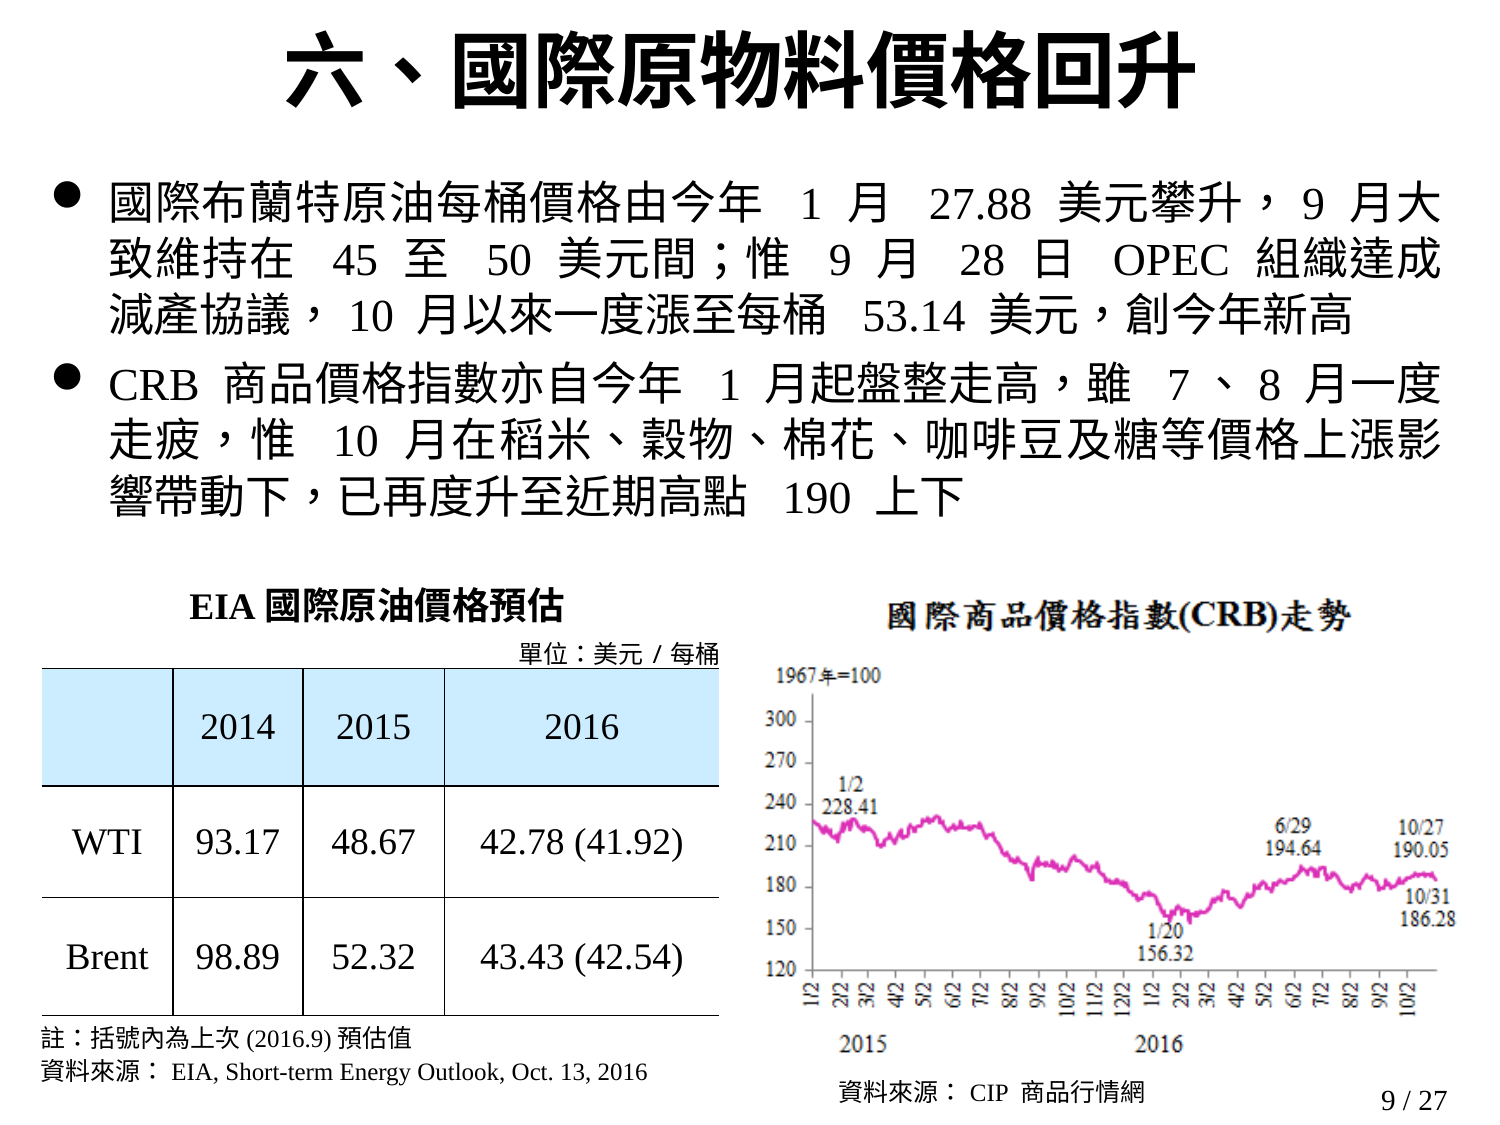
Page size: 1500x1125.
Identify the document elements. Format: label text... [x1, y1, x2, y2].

text_box 單位：美元/每桶 [504, 631, 739, 677]
text_box 註：括號內為上次(2016.9)預估值 資料來源：EIA, Short-term Energy Outlook, Oct. 13, 2016 [25, 1011, 684, 1093]
table_cell 93.17 [174, 787, 302, 897]
table_cell 42.78 (41.92) [445, 787, 719, 897]
text_box 國際布蘭特原油每桶價格由今年 1 月 27.88 美元攀升，9 月大致維持在 45 至 50 美元間；惟 9 月 28 日 OPEC 組織達成減產協議，10 月以來一度漲至每桶 53.14 美元，創今年新高 CRB 商品價格指數亦自今年 1 月起盤整走高，雖 7、8 月一度走疲，惟 10 月在稻米、穀物、棉花、咖啡豆及糖等價格上漲影響帶動下，已再度升至近期高點 190 上下 [35, 164, 1457, 530]
table_header 2014 [174, 669, 302, 785]
table_cell 43.43 (42.54) [445, 898, 719, 1015]
table_cell 52.32 [304, 898, 444, 1015]
table_cell 98.89 [174, 898, 302, 1015]
text_box EIA國際原油價格預估 [120, 574, 634, 635]
table_cell Brent [42, 898, 172, 1015]
picture [755, 590, 1474, 1063]
text_box 六、國際原物料價格回升 [0, 10, 1483, 142]
table_cell WTI [42, 787, 172, 897]
table_cell 48.67 [304, 787, 444, 897]
table_header 2015 [304, 669, 444, 785]
table_header [42, 669, 172, 785]
table_header 2016 [445, 669, 719, 785]
text_box 資料來源：CIP 商品行情網 [824, 1066, 1196, 1115]
